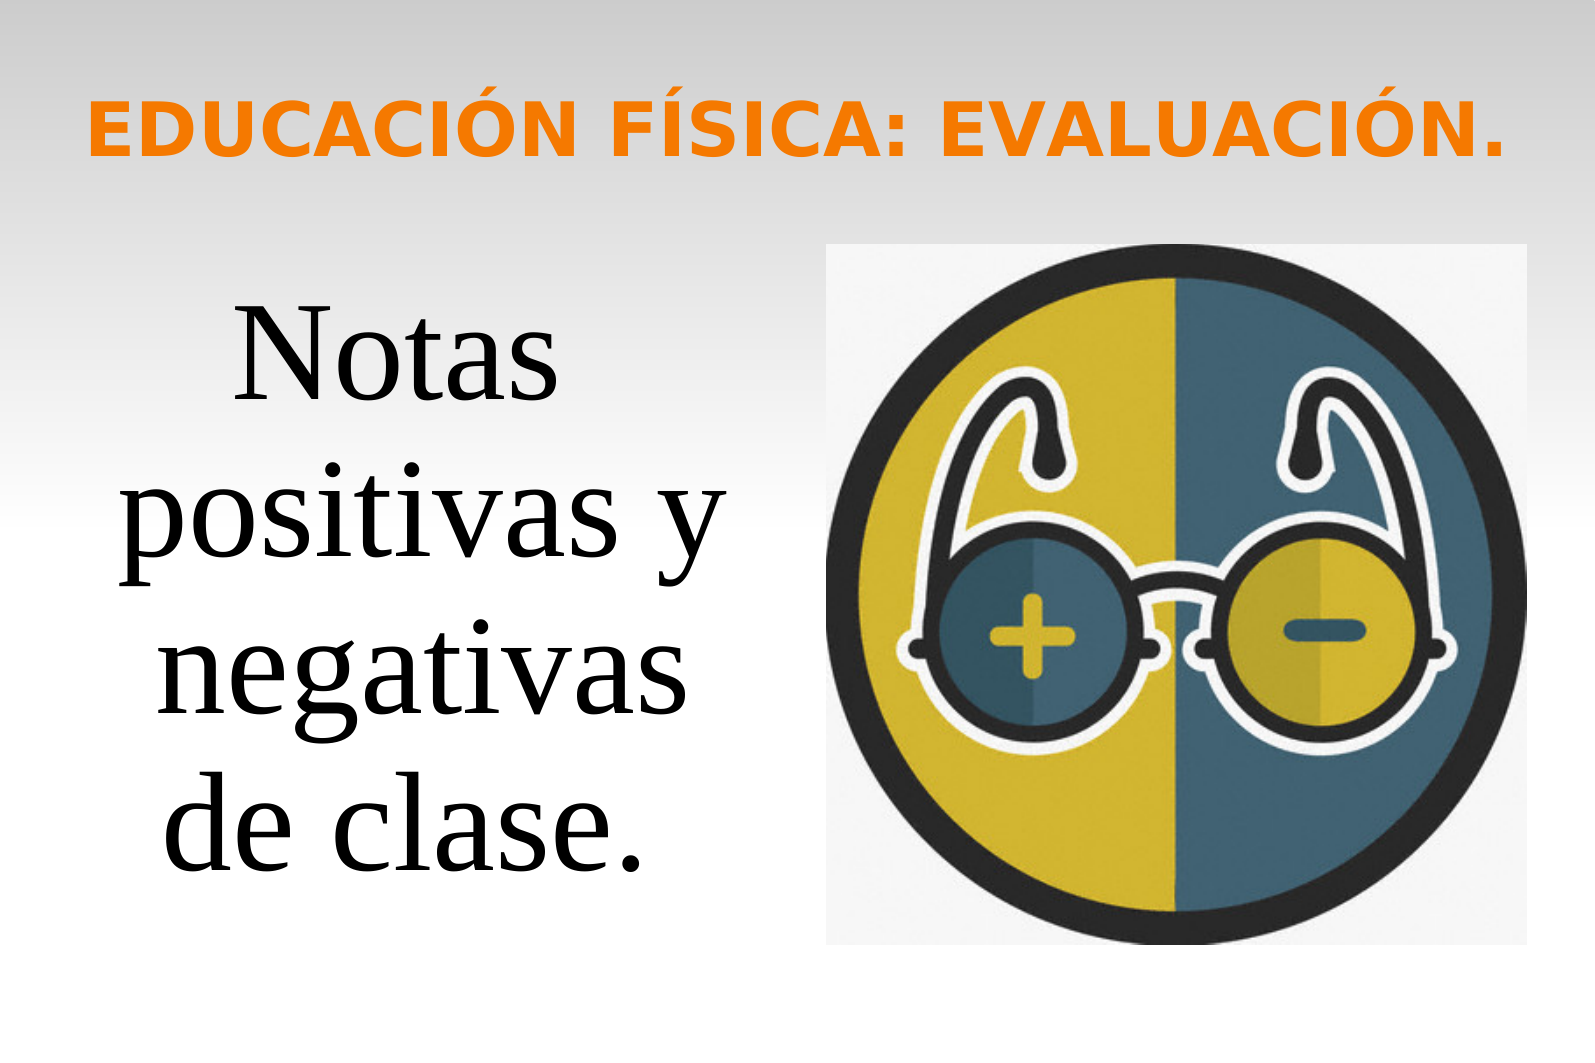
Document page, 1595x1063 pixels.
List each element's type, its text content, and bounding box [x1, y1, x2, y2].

picture [826, 244, 1527, 945]
title EDUCACIÓN FÍSICA: EVALUACIÓN. [79, 42, 1515, 220]
list Notas positivas y negativas de clase. [37, 272, 739, 975]
